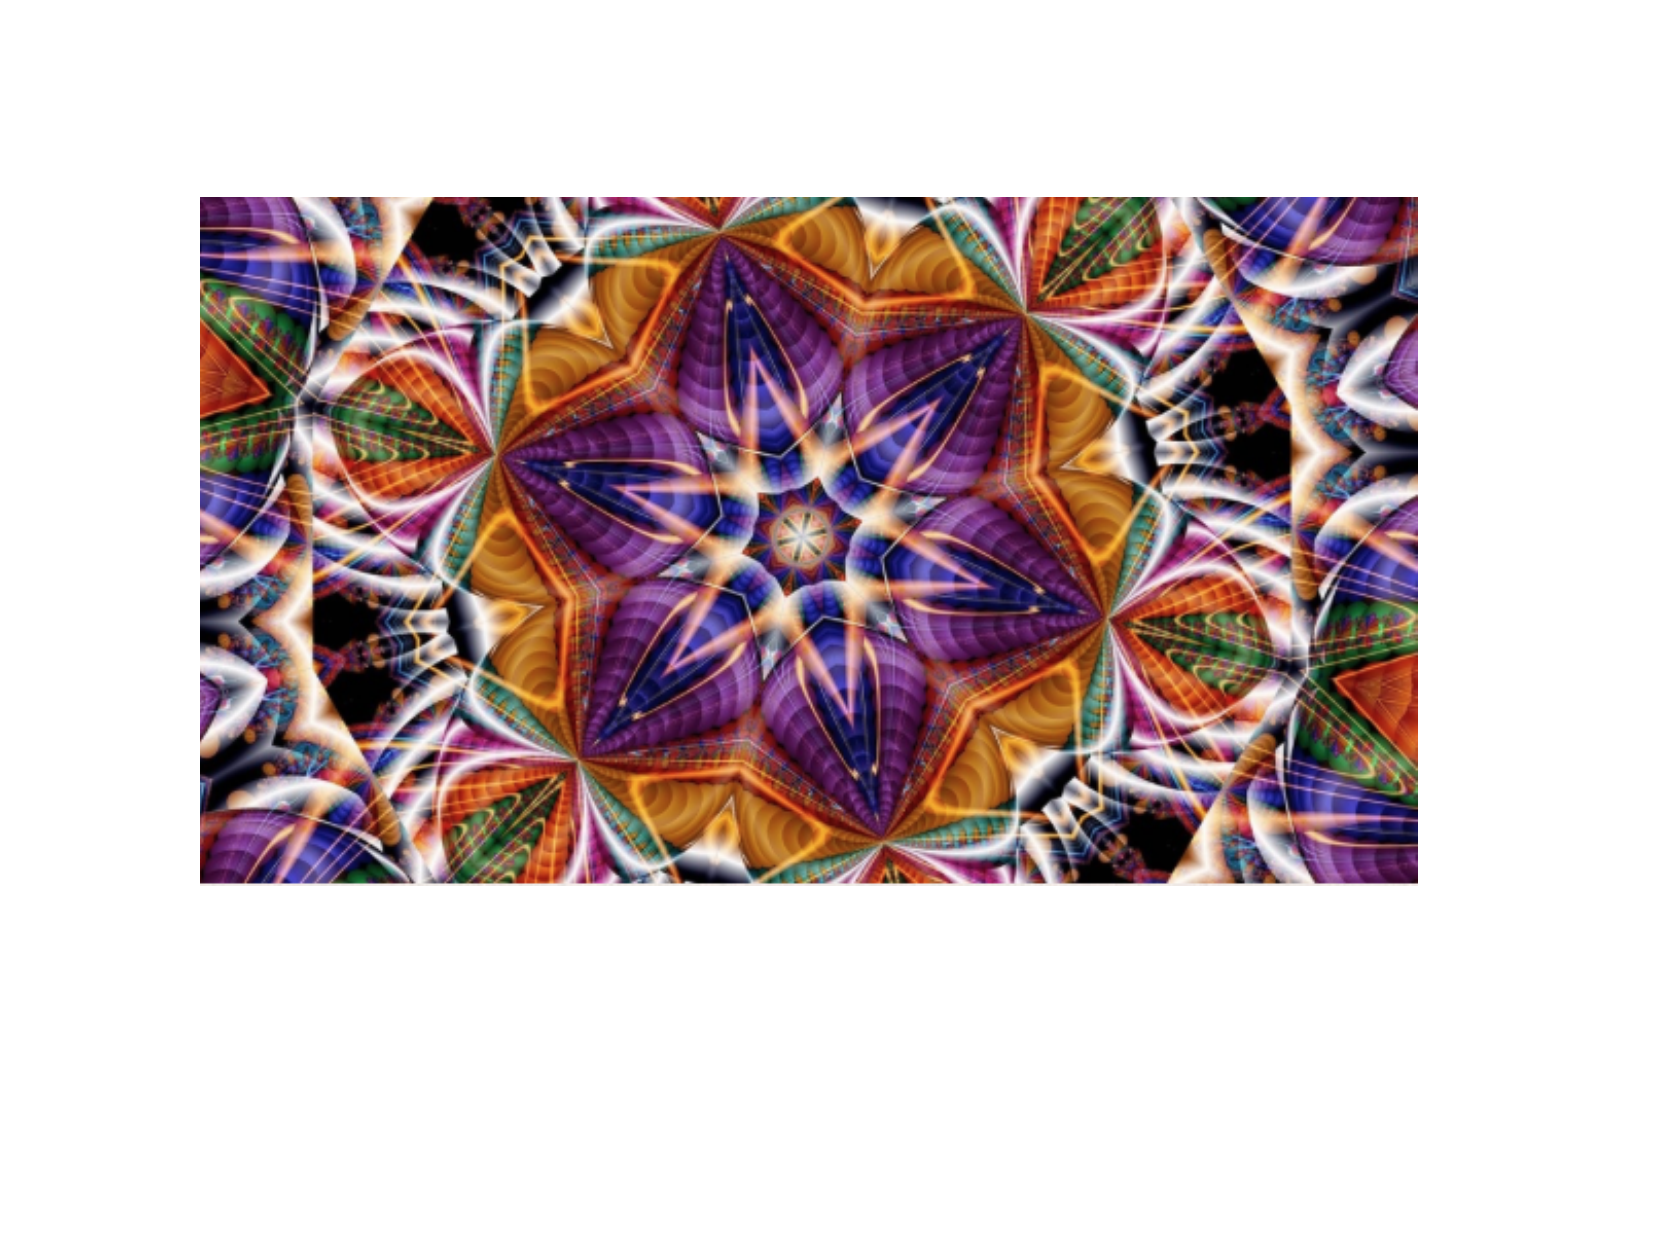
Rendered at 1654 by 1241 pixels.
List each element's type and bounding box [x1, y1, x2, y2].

picture [200, 197, 1418, 886]
